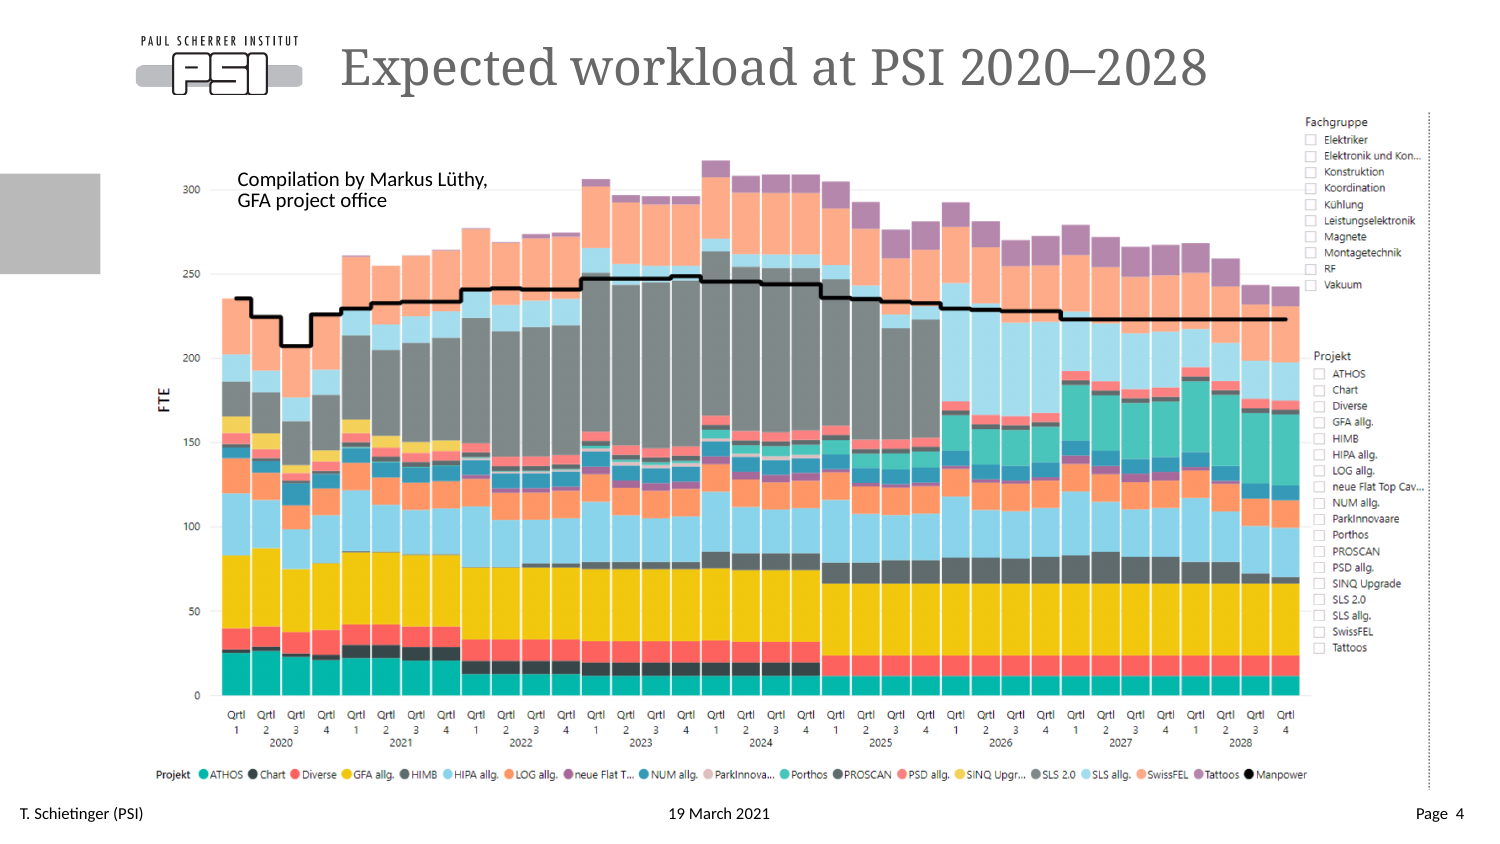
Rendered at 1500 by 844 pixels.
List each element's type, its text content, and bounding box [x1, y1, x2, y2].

title Expected workload at PSI 2020–2028 [340, 35, 1442, 98]
picture [146, 112, 1430, 790]
text_box Compilation by Markus Lüthy, GFA project office [222, 163, 508, 220]
